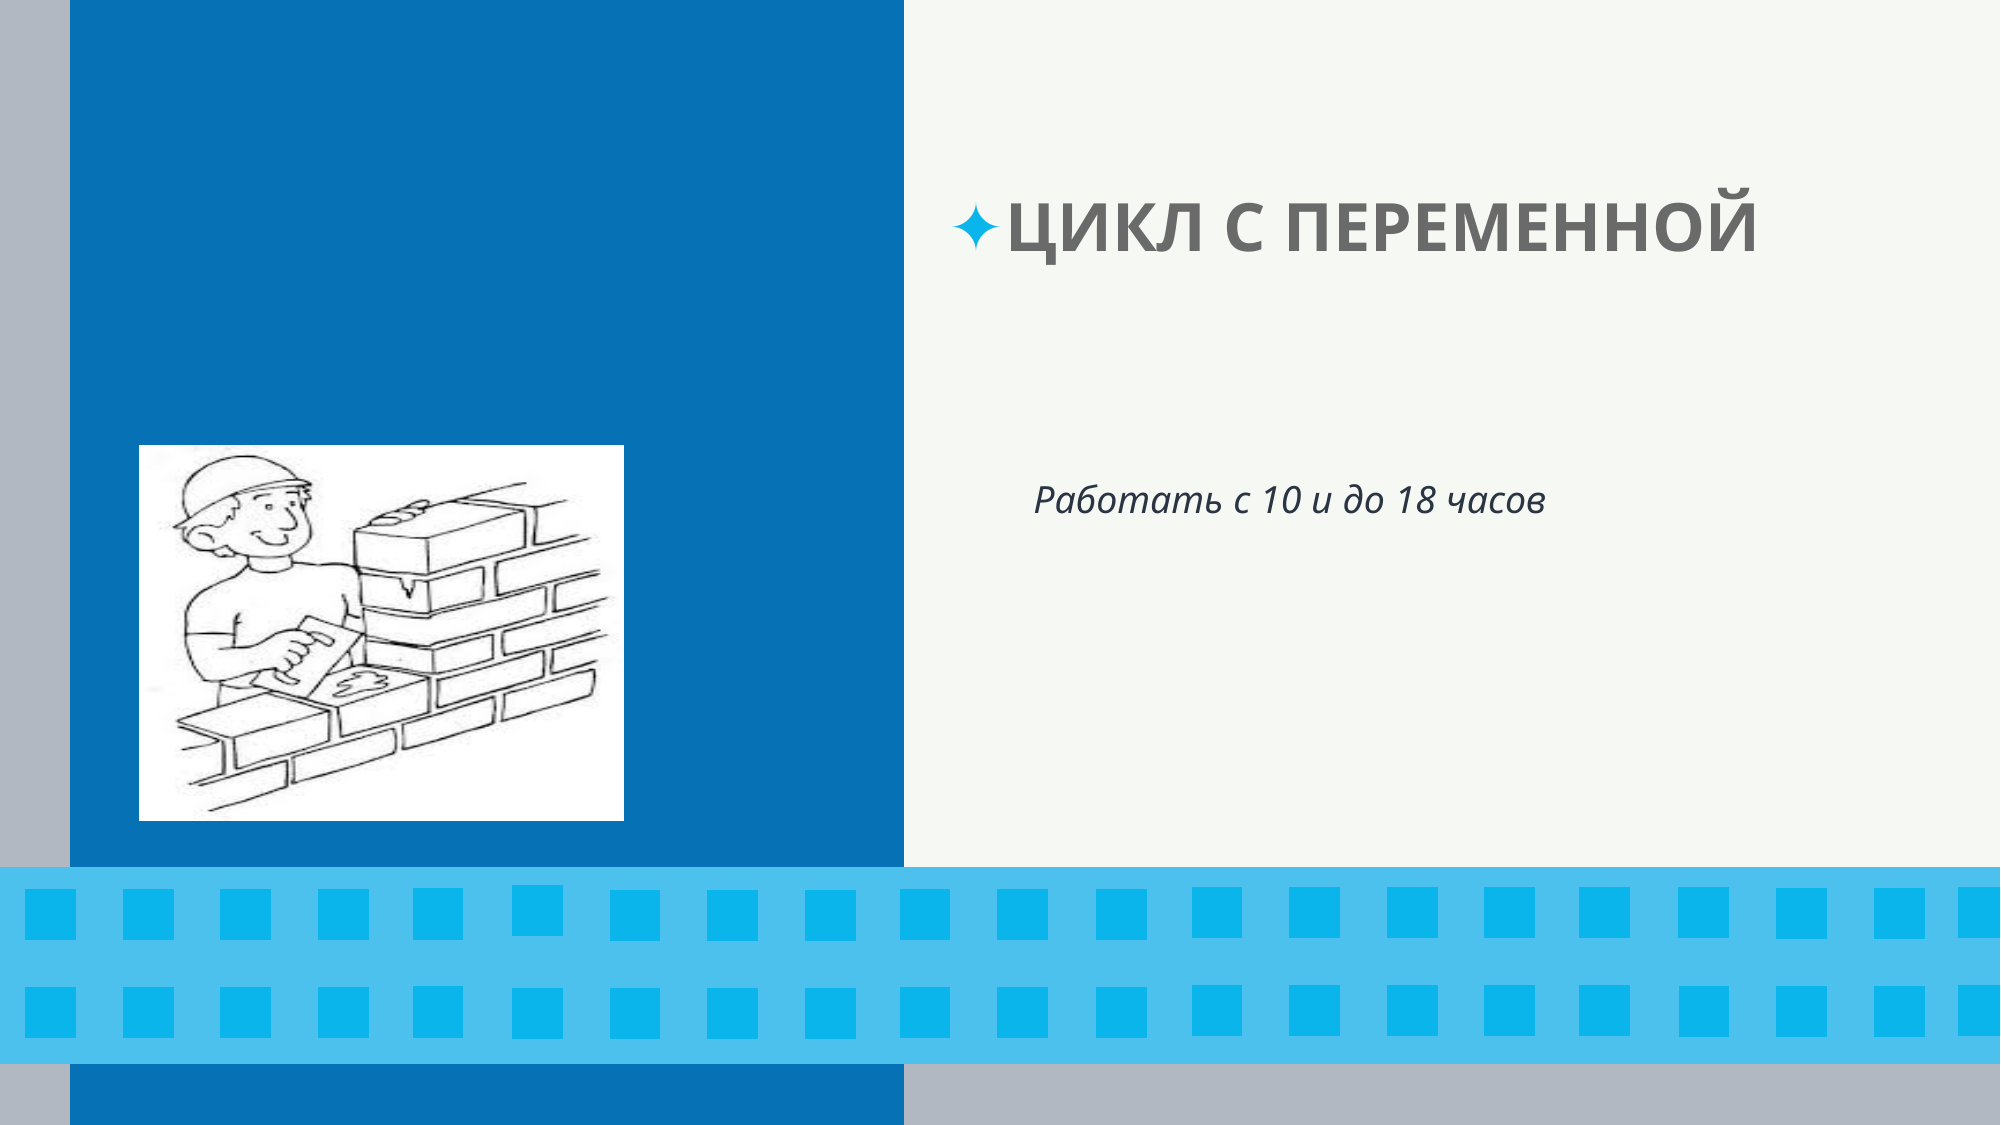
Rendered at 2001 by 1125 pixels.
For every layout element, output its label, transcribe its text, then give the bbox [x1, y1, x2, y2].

text_box Работать с 10 и до 18 часов [1018, 468, 1807, 529]
picture [139, 445, 624, 821]
subtitle ЦИКЛ С ПЕРЕМЕННОЙ [933, 186, 1902, 806]
